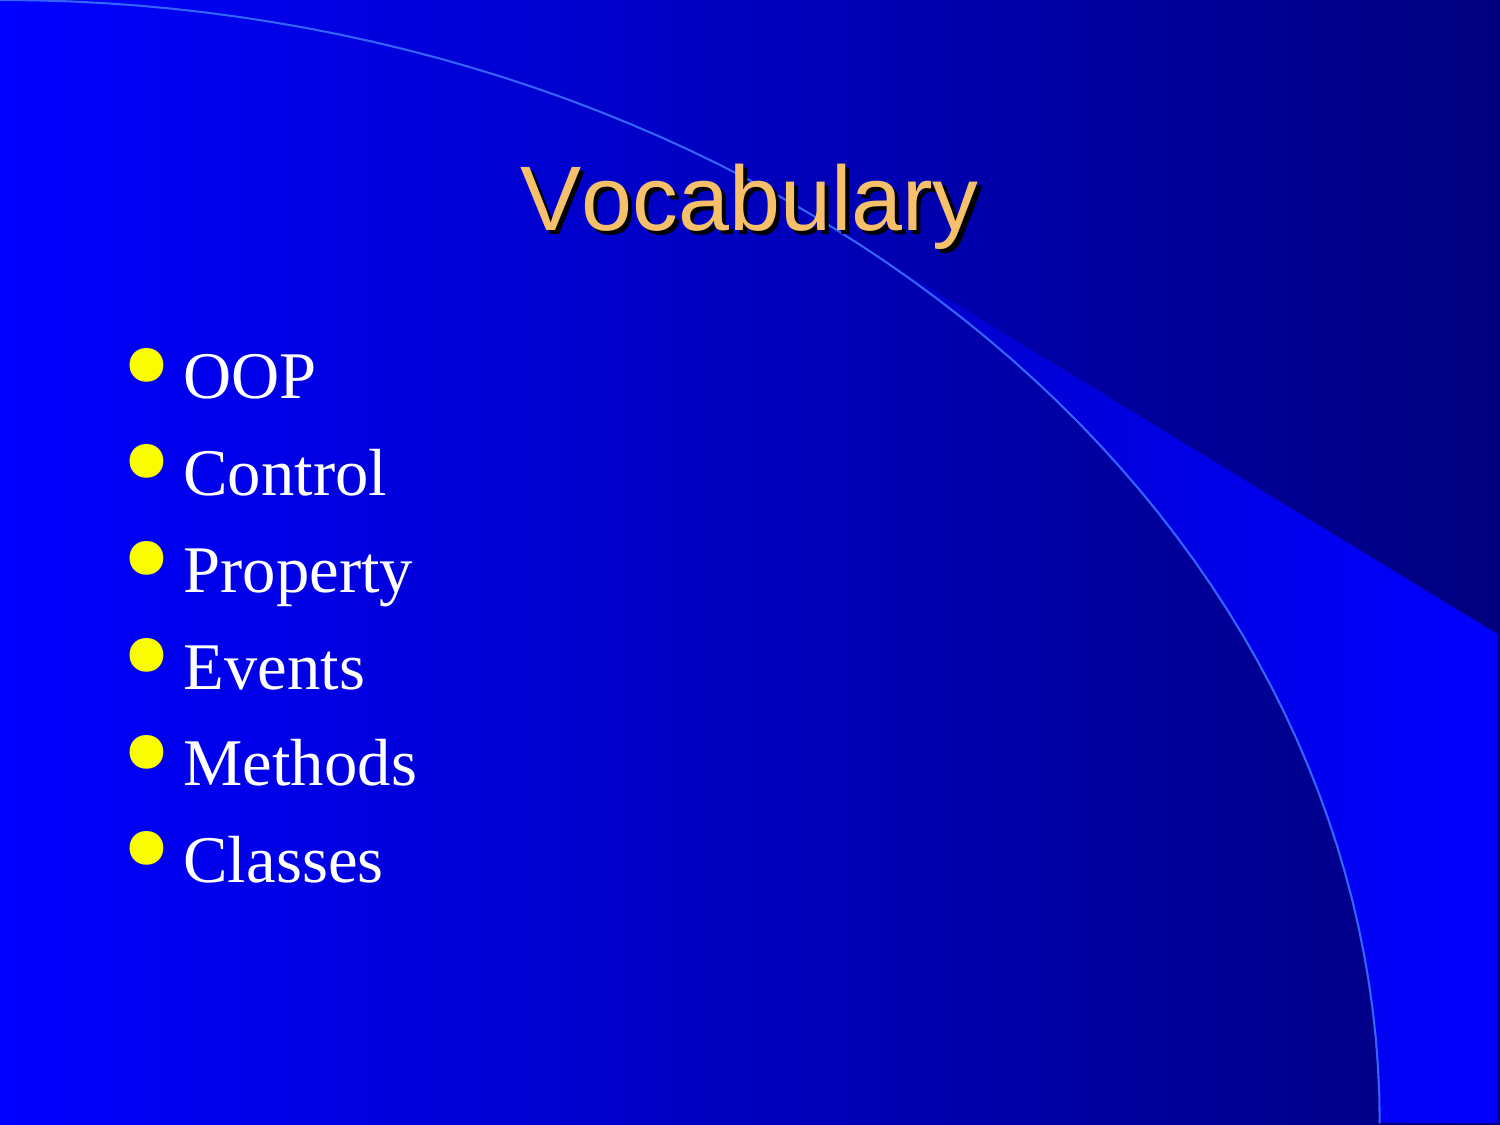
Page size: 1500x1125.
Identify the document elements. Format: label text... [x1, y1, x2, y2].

title Vocabulary [112, 99, 1388, 288]
list OOP Control Property Events Methods Classes [112, 324, 1388, 1000]
